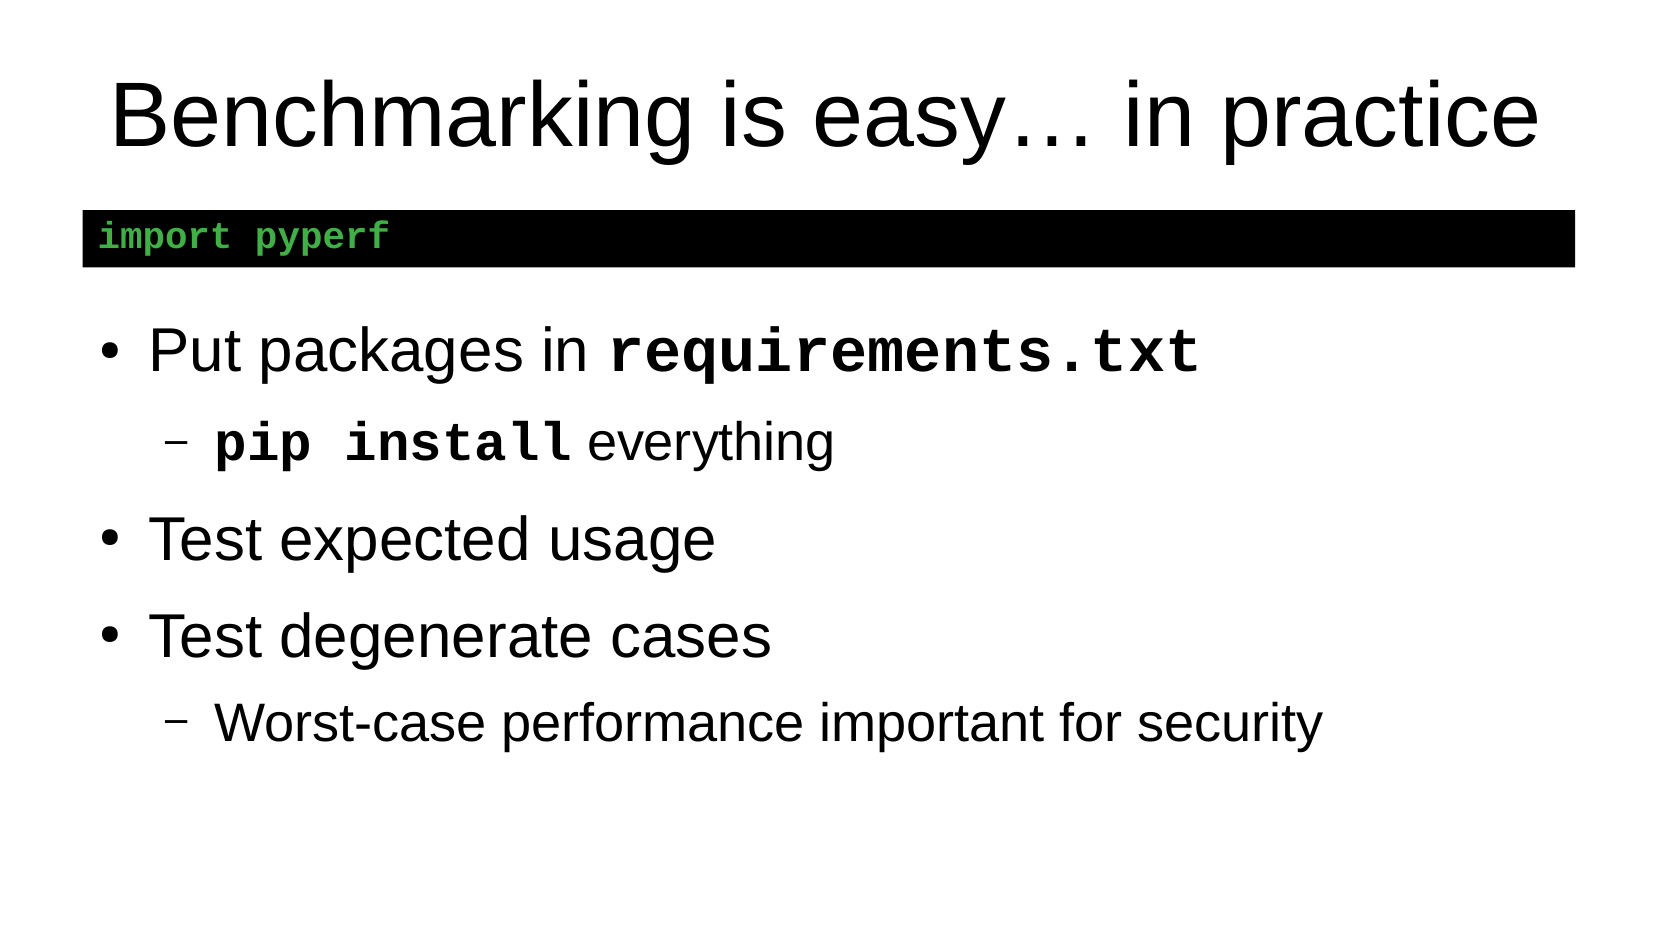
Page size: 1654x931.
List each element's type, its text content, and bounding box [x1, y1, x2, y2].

title Benchmarking is easy… in practice [82, 37, 1571, 193]
list Put packages in requirements.txt pip install everything Test expected usage Test degenerate cases Worst-case performance important for security [82, 315, 1571, 758]
text_box import pyperf [82, 210, 1576, 268]
